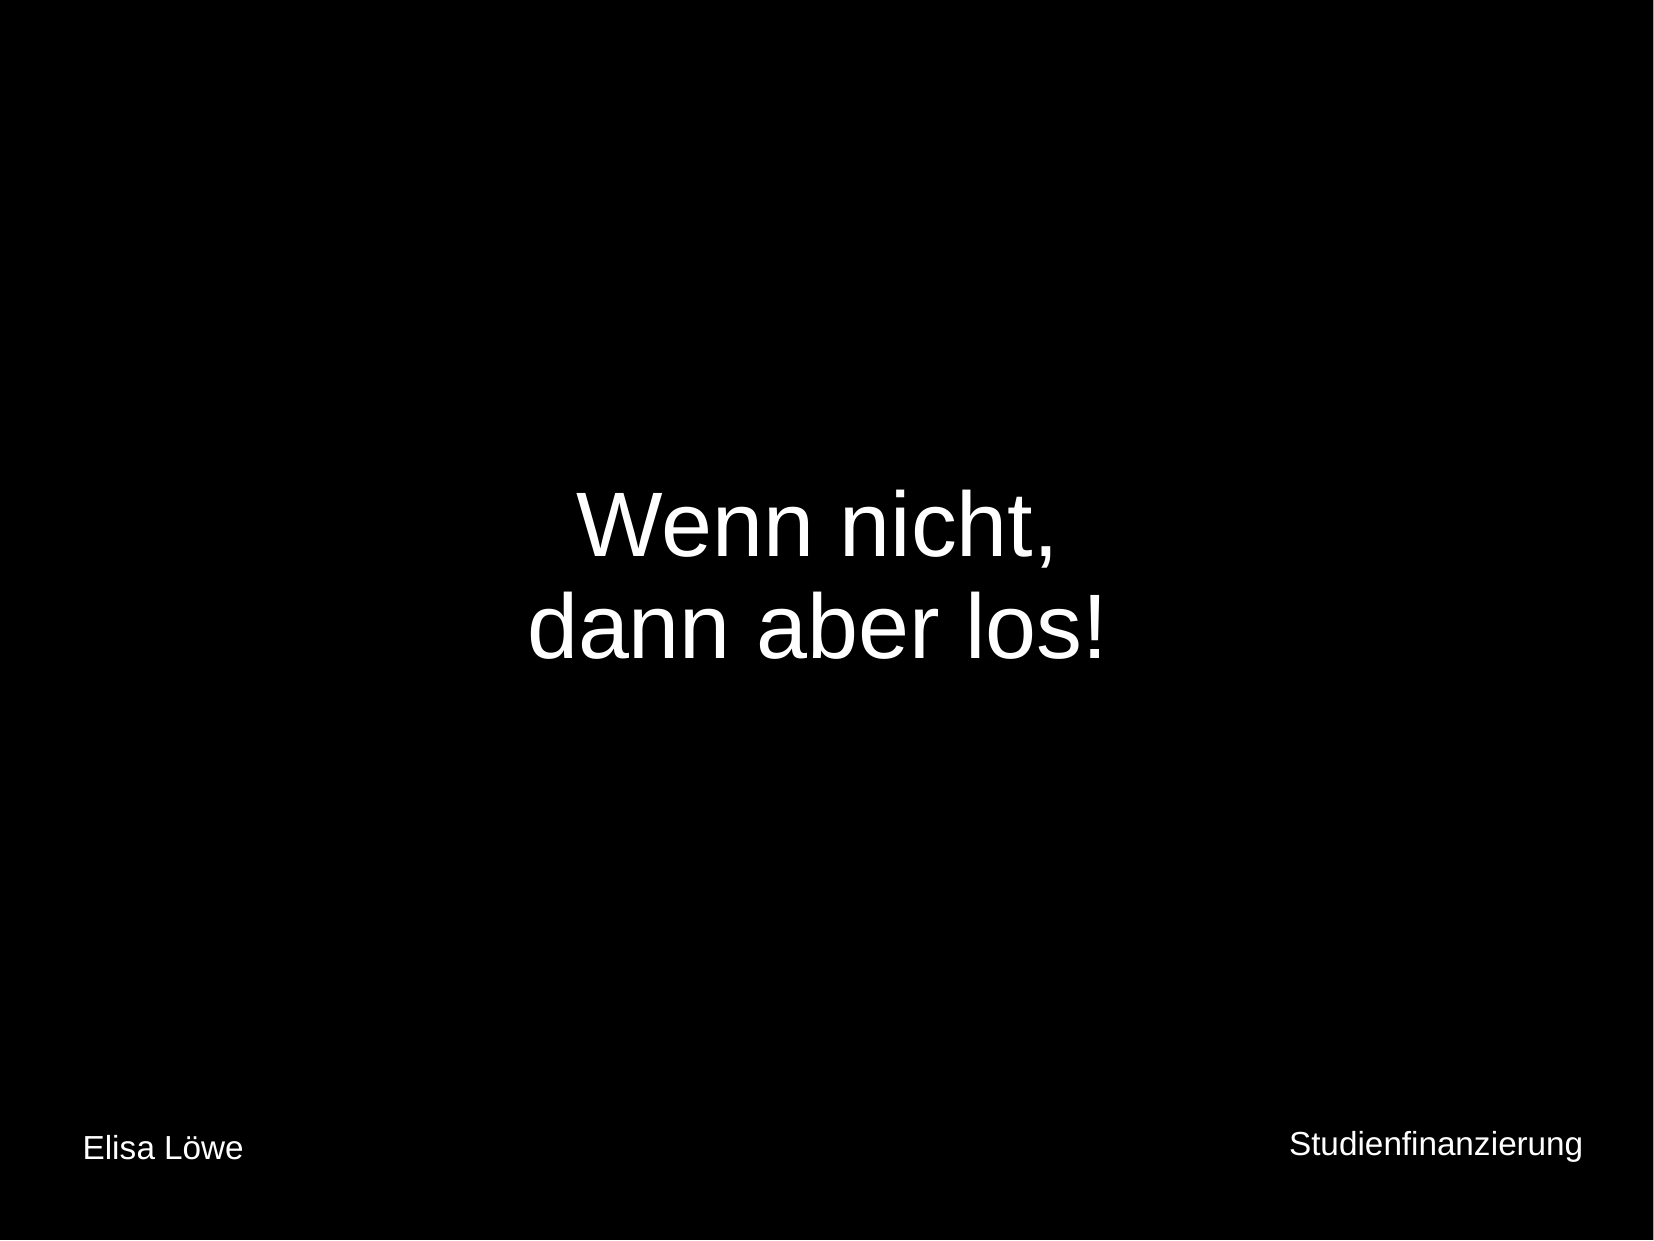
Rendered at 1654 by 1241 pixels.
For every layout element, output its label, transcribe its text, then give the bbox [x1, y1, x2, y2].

title Wenn nicht, dann aber los! [472, 472, 1164, 680]
